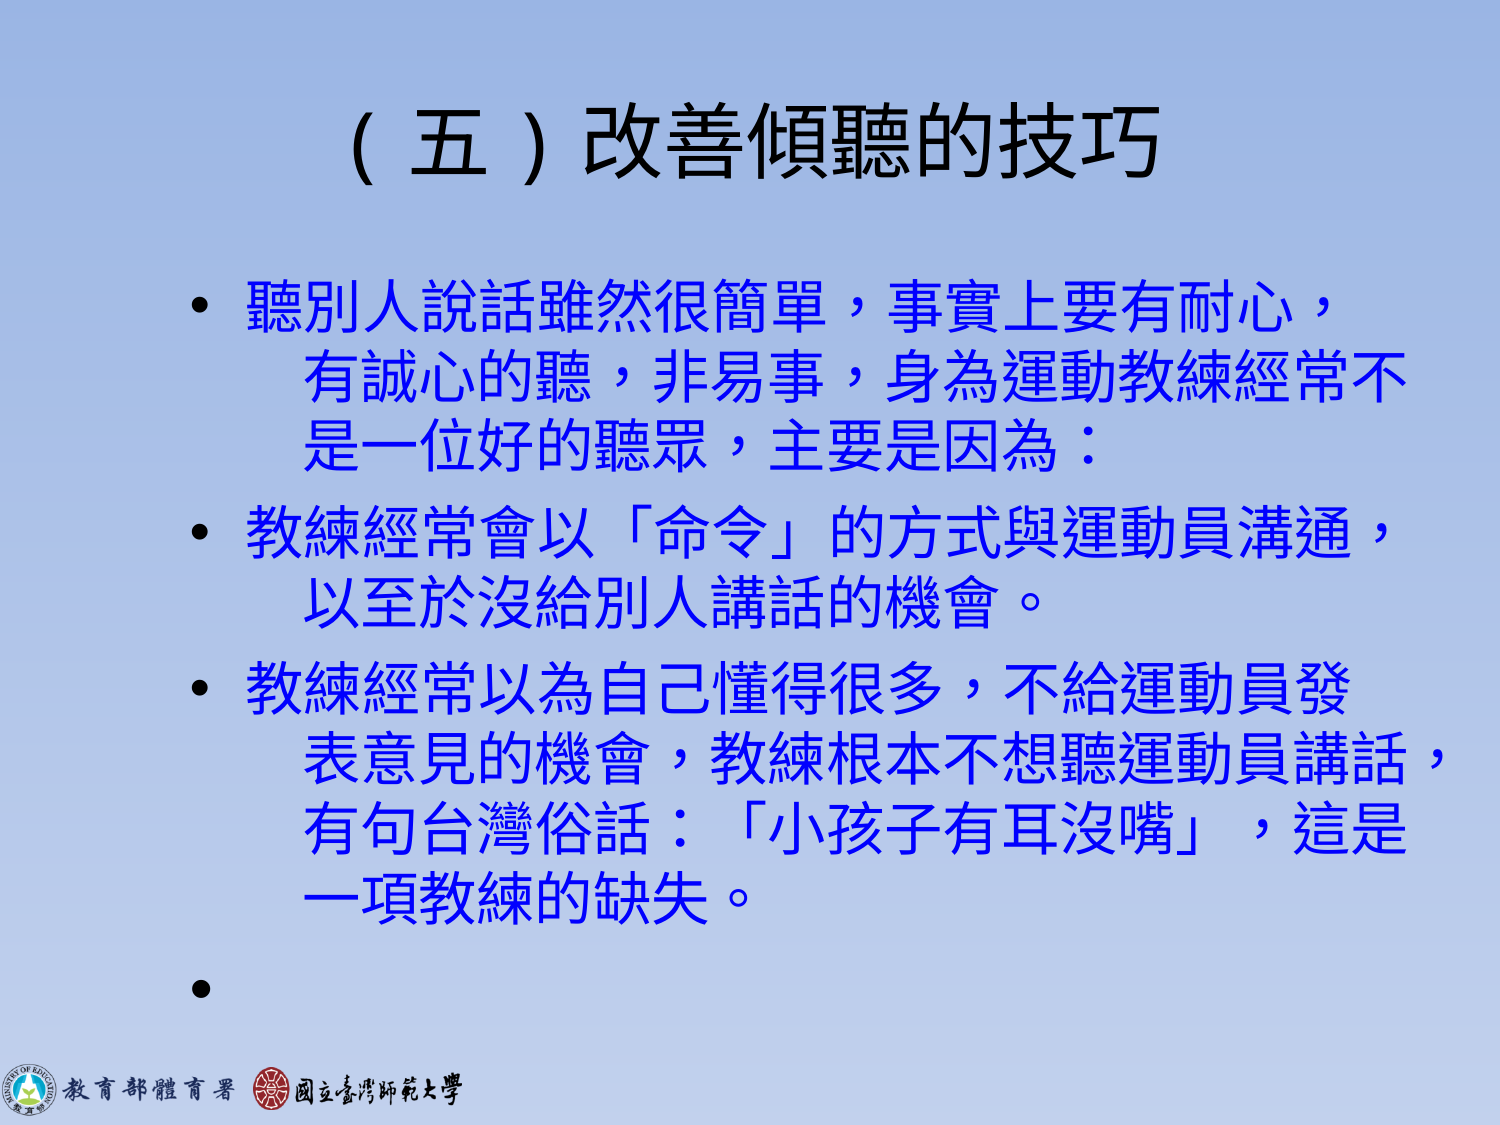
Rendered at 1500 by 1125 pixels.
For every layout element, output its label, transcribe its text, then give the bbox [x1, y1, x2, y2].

title (五)改善傾聽的技巧 [75, 45, 1426, 233]
list 聽別人說話雖然很簡單，事實上要有耐心，有誠心的聽，非易事，身為運動教練經常不是一位好的聽眾，主要是因為： 教練經常會以「命令」的方式與運動員溝通，以至於沒給別人講話的機會。 教練經常以為自己懂得很多，不給運動員發表意見的機會，教練根本不想聽運動員講話，有句台灣俗話：「小孩子有耳沒嘴」，這是一項教練的缺失。 [174, 262, 1426, 1005]
